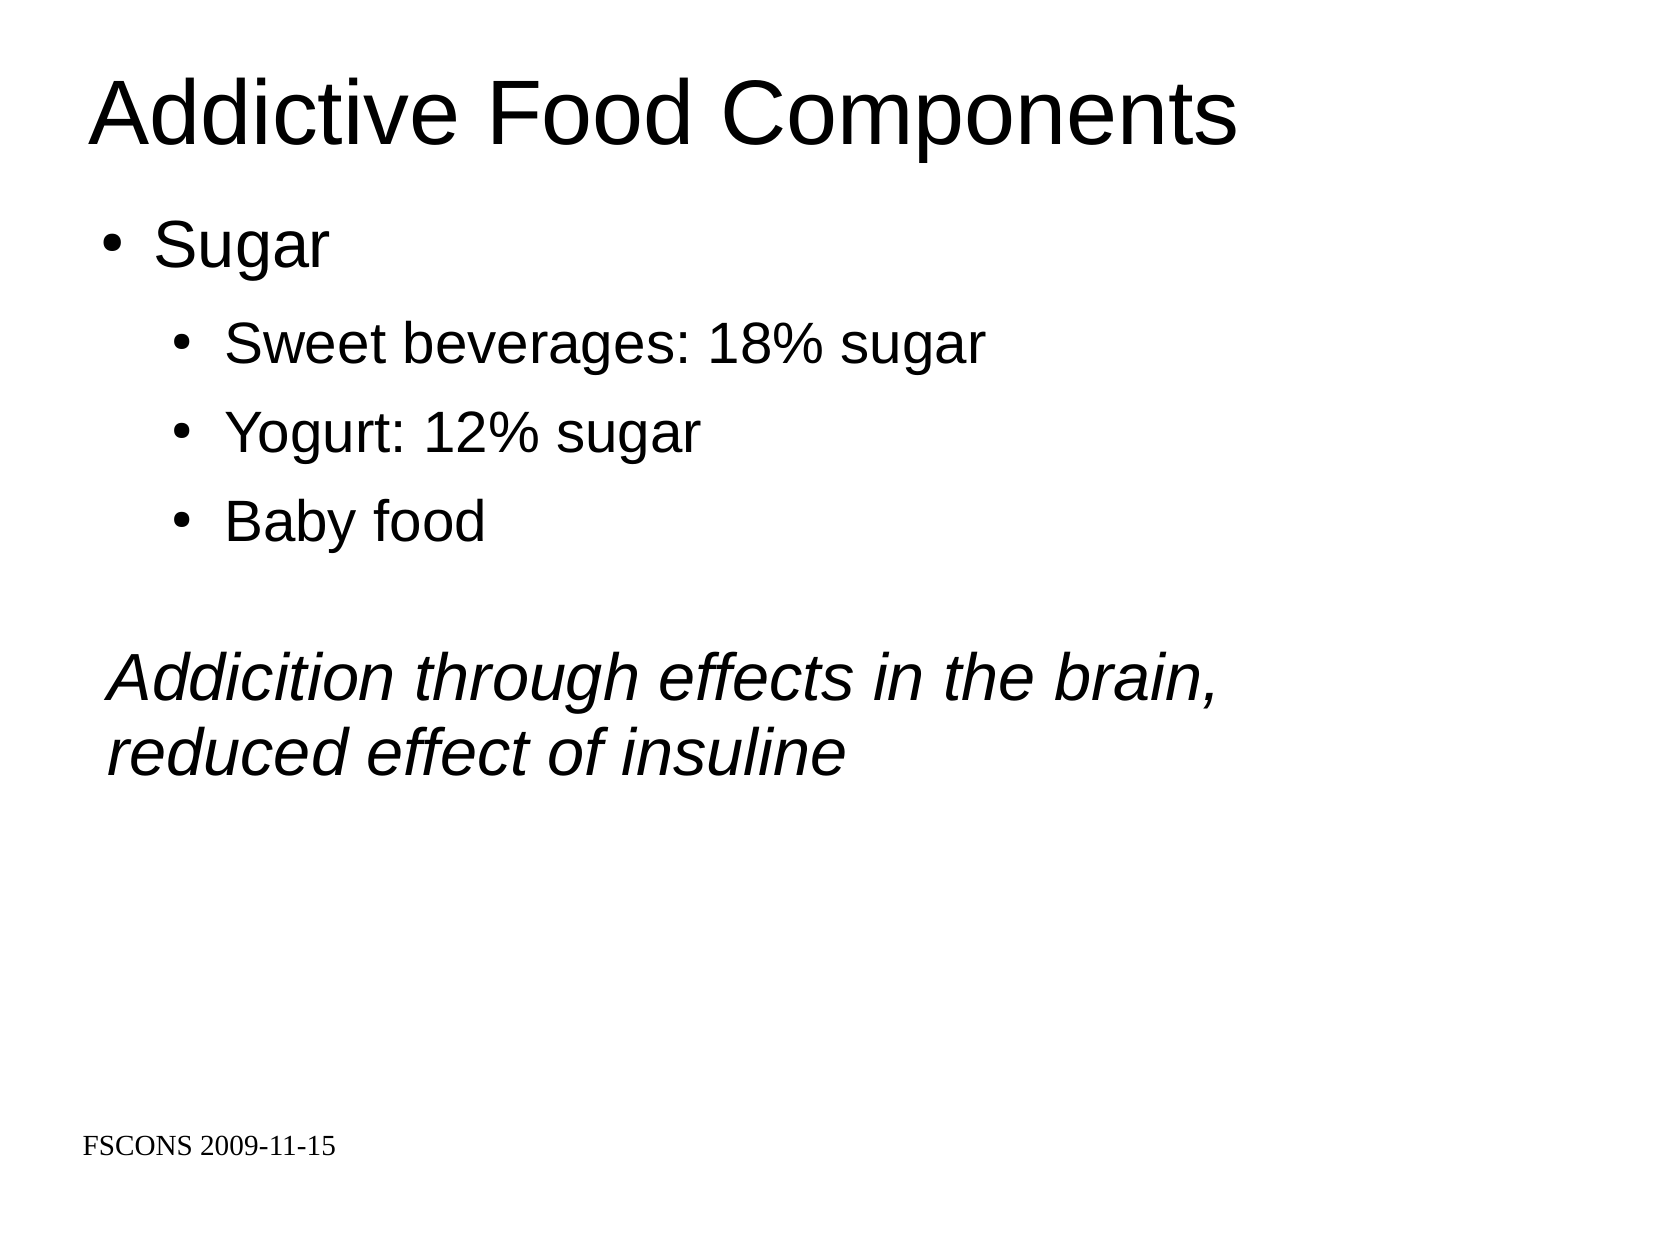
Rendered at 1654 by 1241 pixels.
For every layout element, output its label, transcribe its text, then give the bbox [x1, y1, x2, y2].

text_box Addicition through effects in the brain, reduced effect of insuline [92, 632, 1363, 817]
list Sugar Sweet beverages: 18% sugar Yogurt: 12% sugar Baby food [82, 206, 1571, 1011]
title Addictive Food Components [88, 56, 1388, 171]
